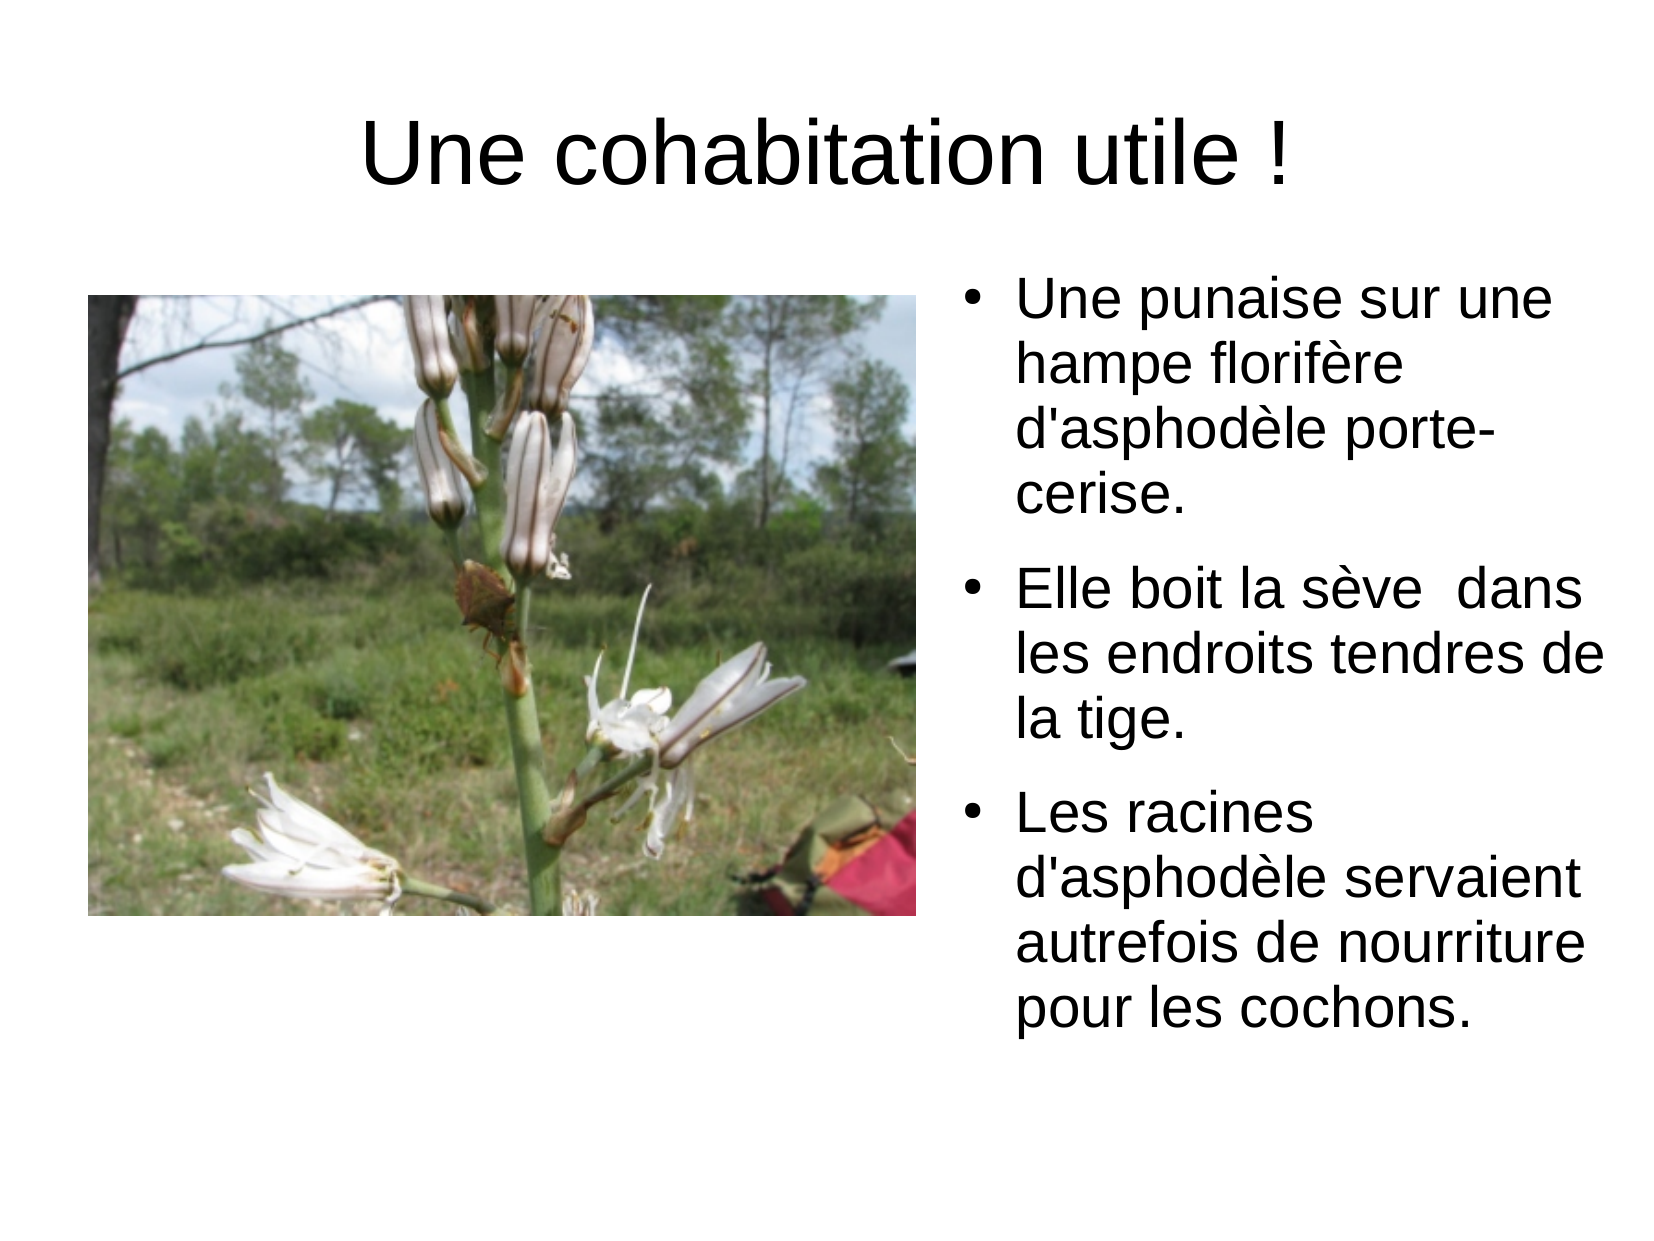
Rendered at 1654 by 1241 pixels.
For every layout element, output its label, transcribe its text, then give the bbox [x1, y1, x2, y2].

list Une punaise sur une hampe florifère d'asphodèle porte-cerise. Elle boit la sève dans les endroits tendres de la tige. Les racines d'asphodèle servaient autrefois de nourriture pour les cochons. [944, 265, 1625, 1123]
title Une cohabitation utile ! [82, 49, 1571, 257]
picture [88, 295, 916, 916]
